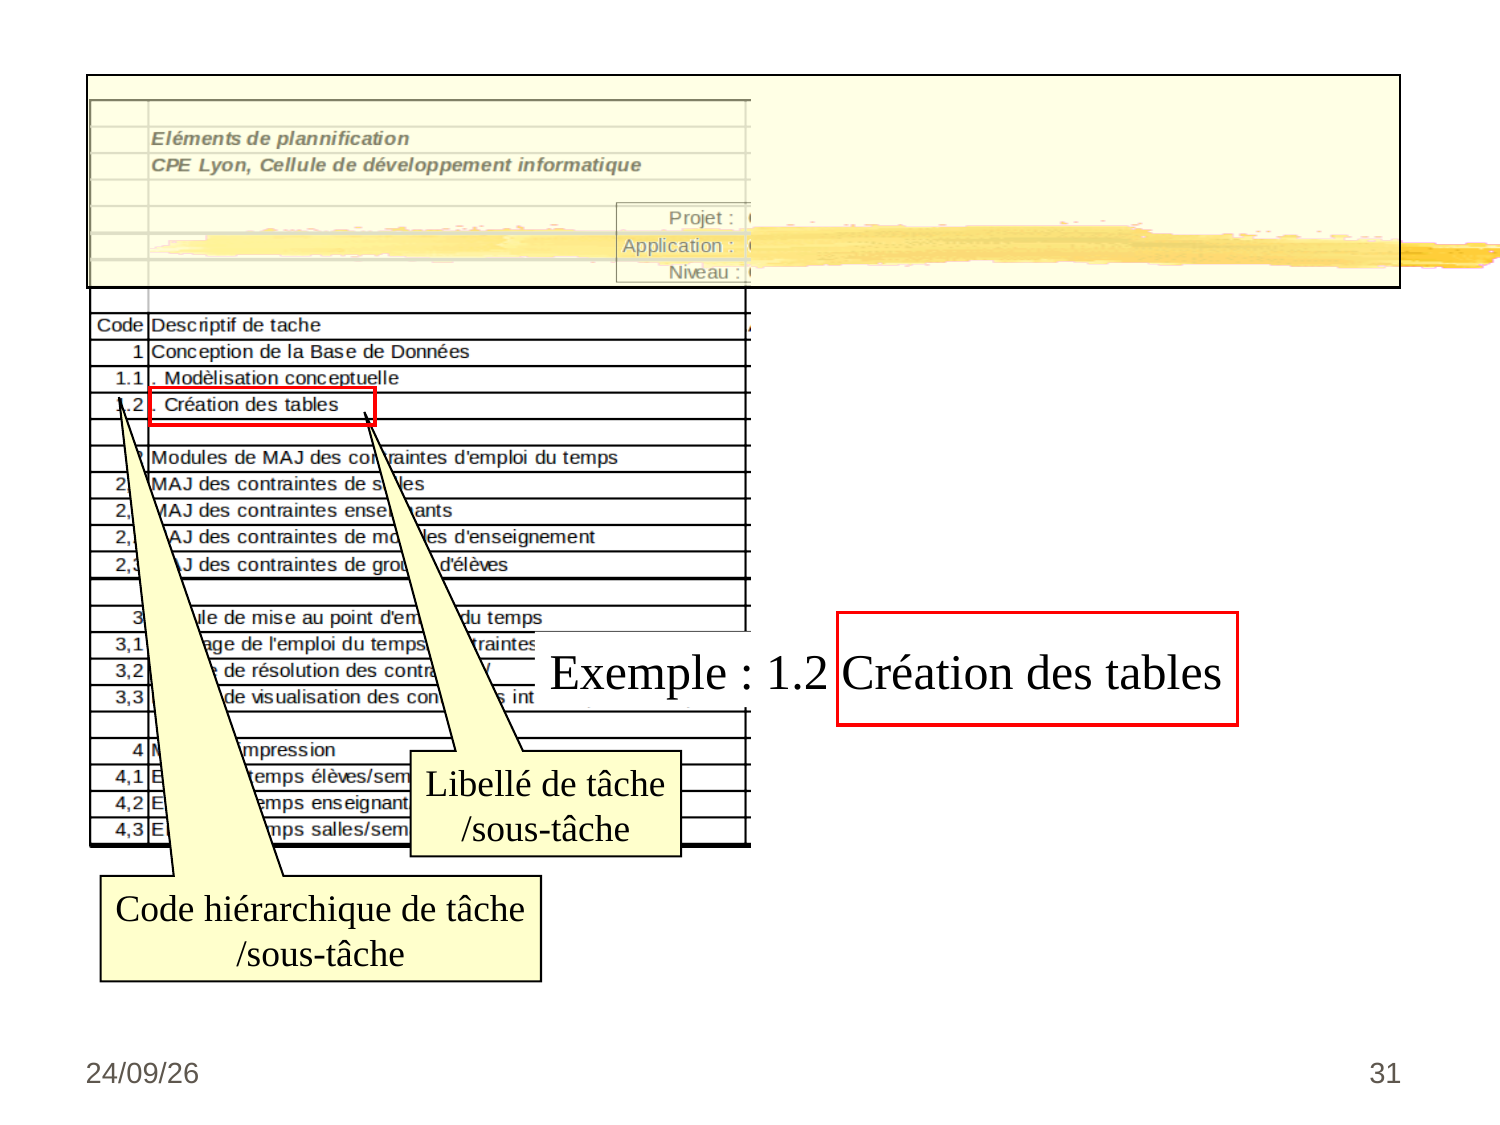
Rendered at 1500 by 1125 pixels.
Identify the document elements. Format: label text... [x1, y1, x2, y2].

text_box <numéro> [1104, 1021, 1417, 1097]
text_box Libellé de tâche /sous-tâche [368, 427, 682, 857]
picture [1400, 215, 1500, 279]
chart [152, 389, 373, 423]
text_box Exemple : 1.2 Création des tables [534, 631, 836, 708]
text_box Code hiérarchique de tâche /sous-tâche [100, 397, 542, 982]
text_box 20/01/15 [70, 1021, 384, 1097]
text_box [87, 75, 1400, 288]
text_box Exemple : 1.2 Création des tables [839, 631, 1236, 708]
chart [89, 288, 751, 848]
